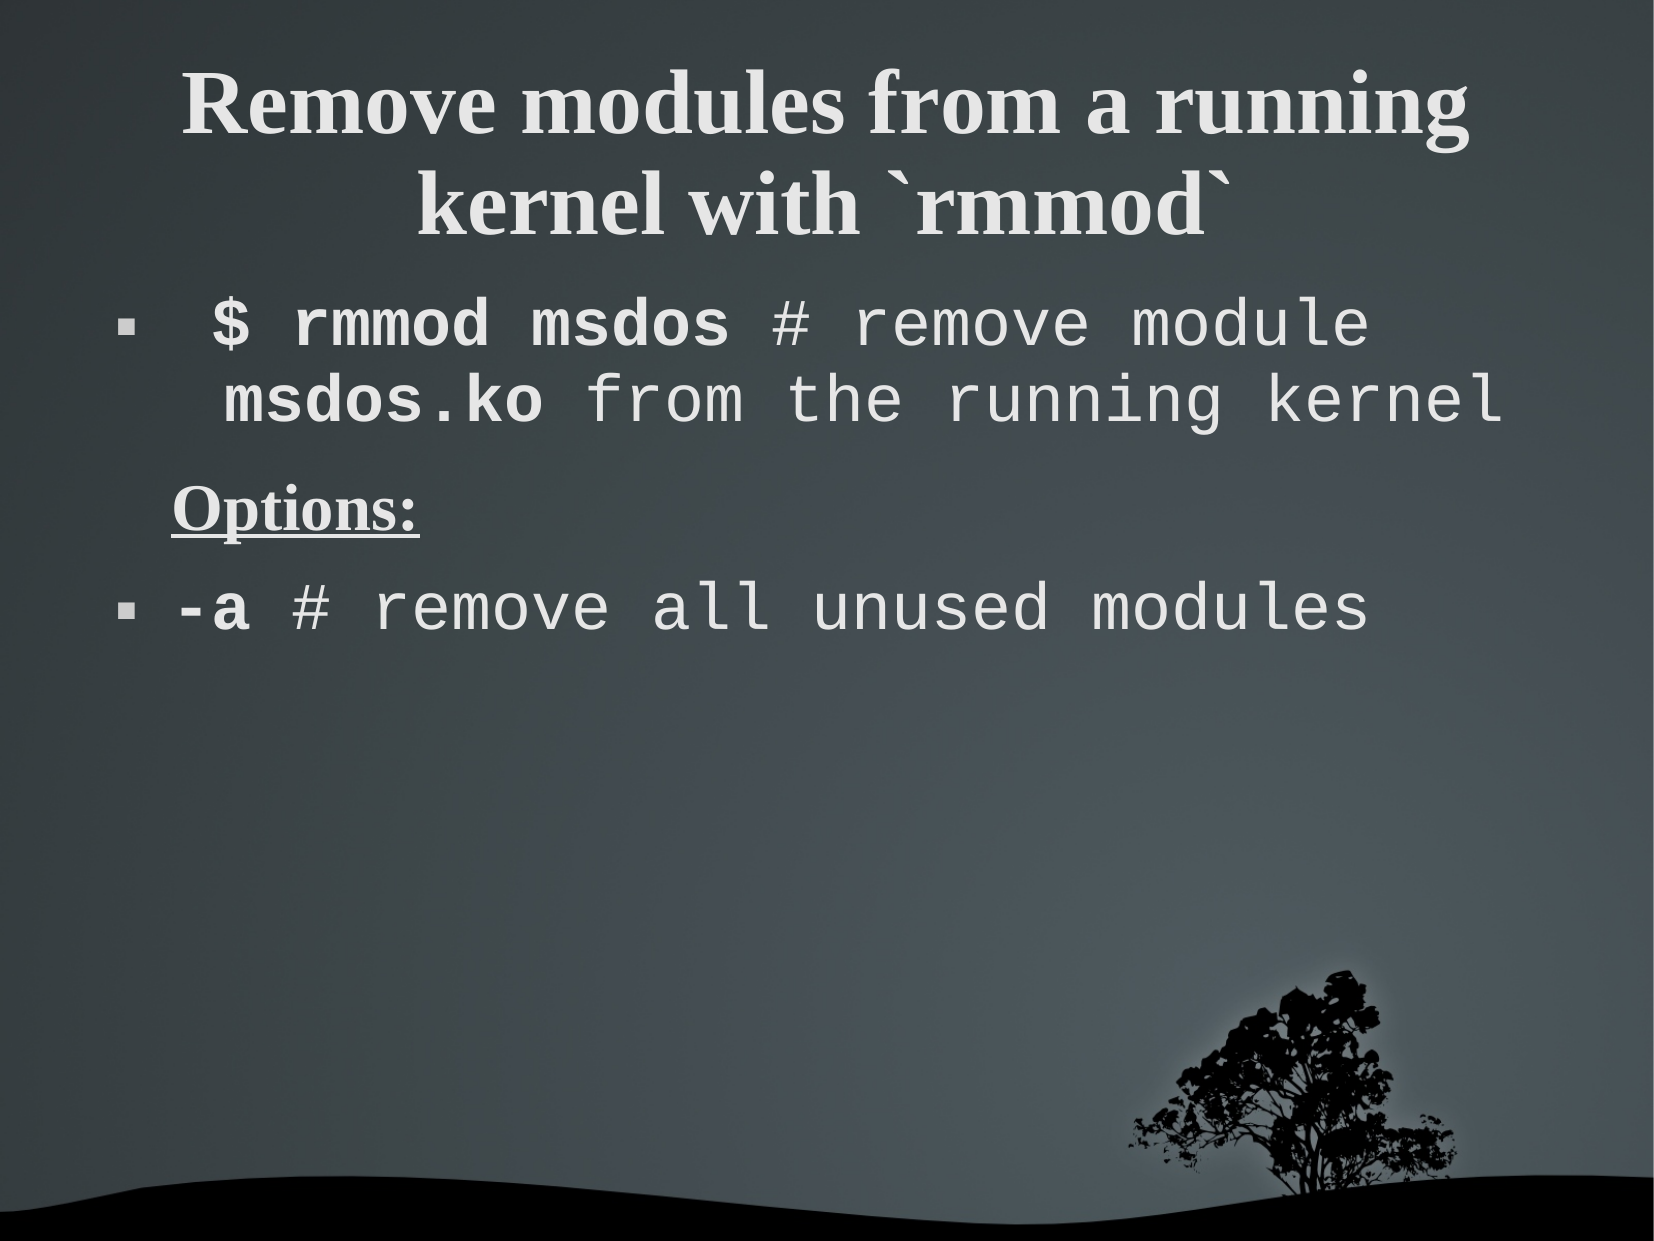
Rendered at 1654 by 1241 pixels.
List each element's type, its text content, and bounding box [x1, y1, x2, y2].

title Remove modules from a running kernel with `rmmod` [82, 33, 1571, 273]
list $ rmmod msdos # remove module msdos.ko from the running kernel Options: -a # remove all unused modules [82, 290, 1571, 1109]
picture [0, 0, 1654, 1241]
